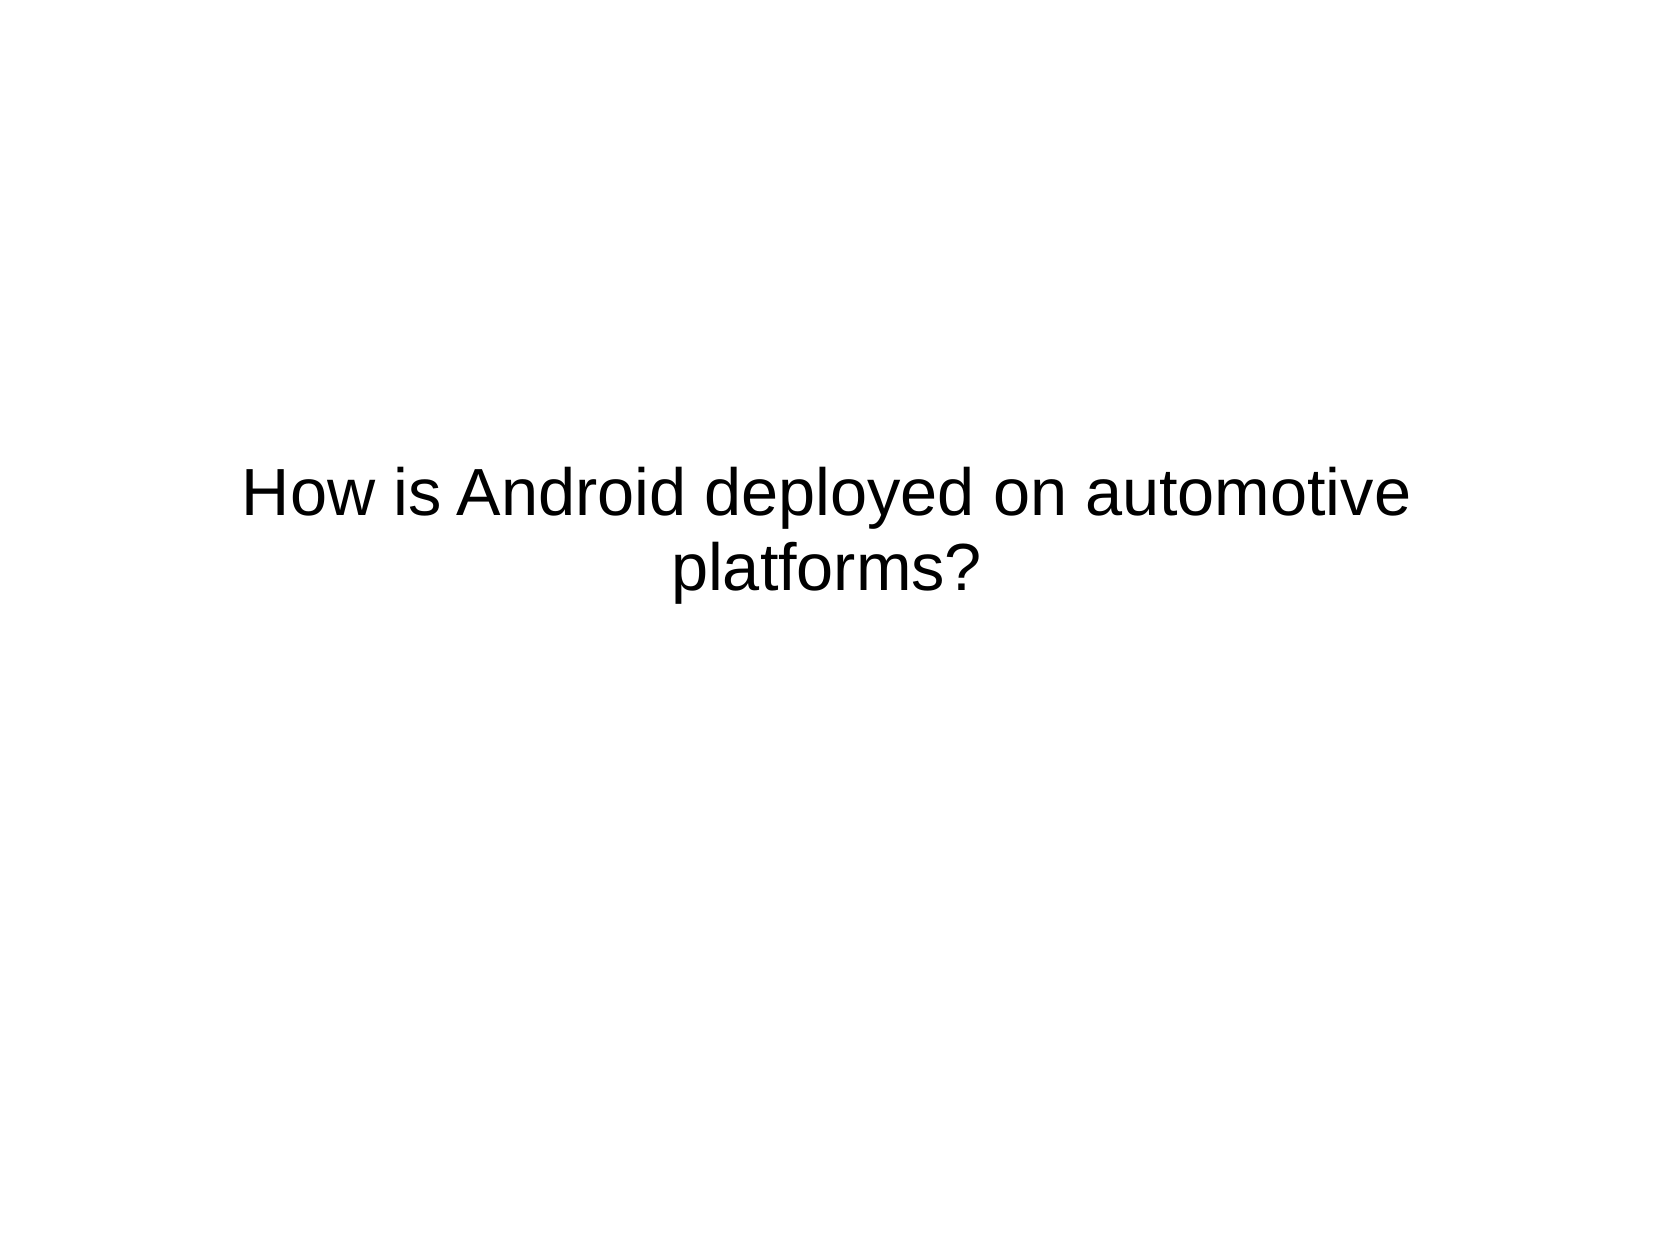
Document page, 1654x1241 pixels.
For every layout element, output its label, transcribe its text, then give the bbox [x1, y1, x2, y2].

subtitle How is Android deployed on automotive platforms? [82, 49, 1571, 1010]
